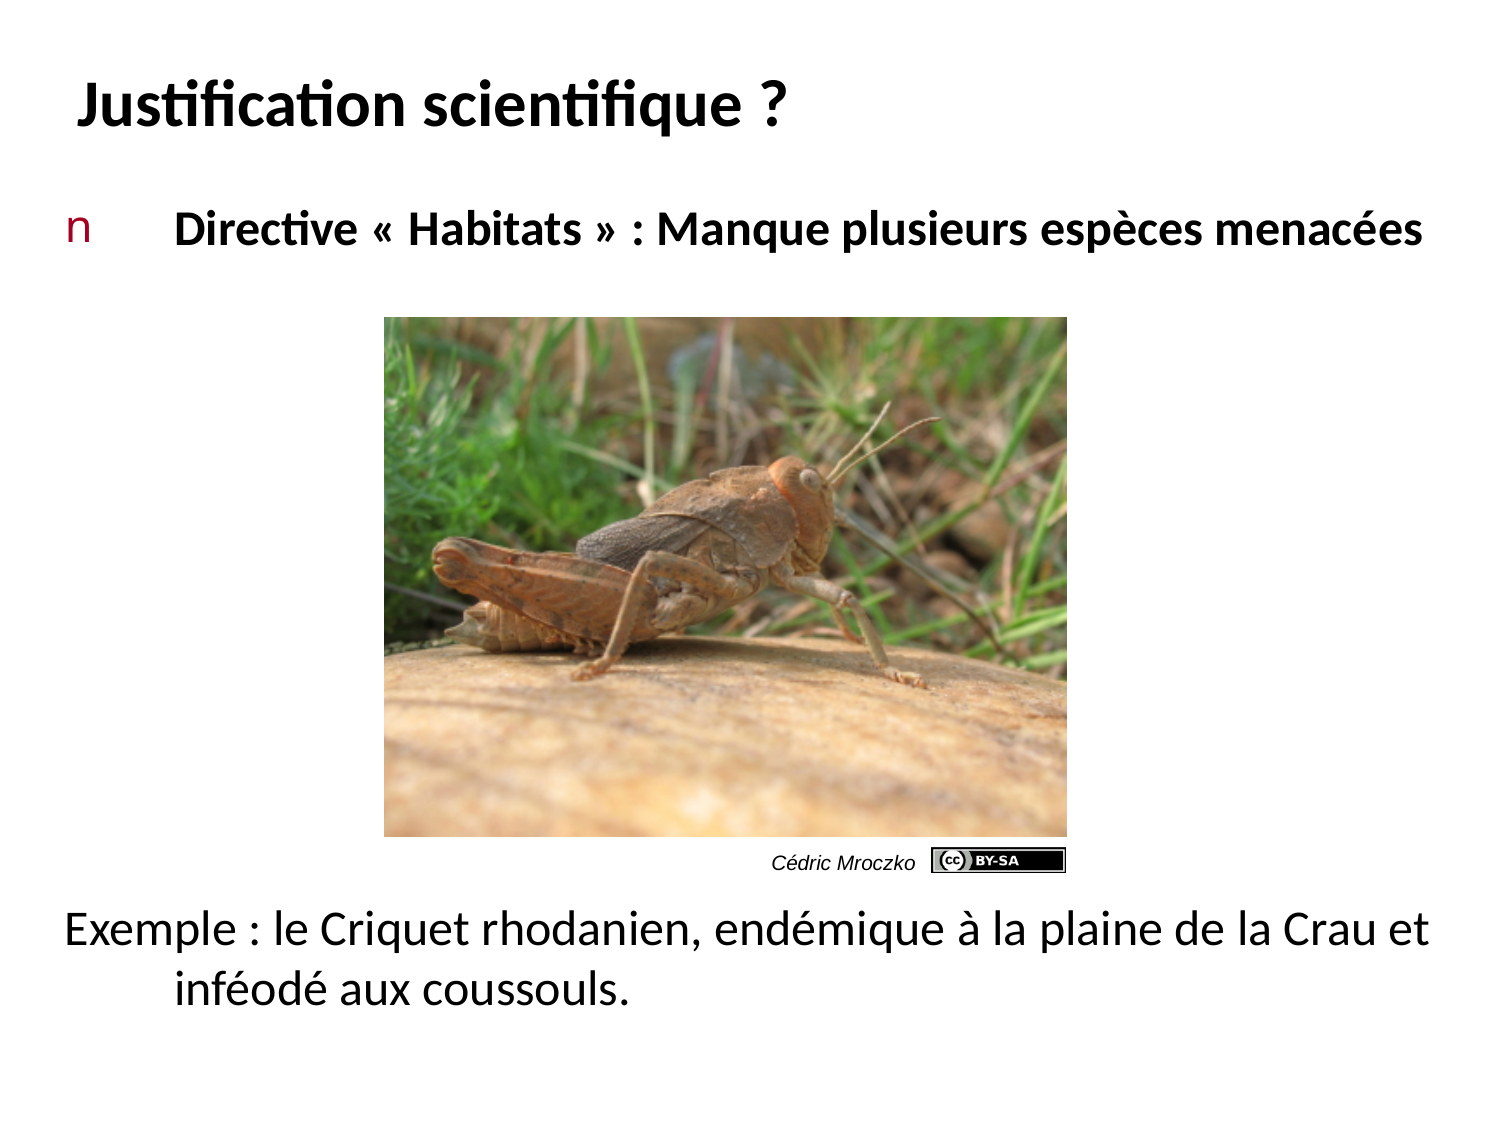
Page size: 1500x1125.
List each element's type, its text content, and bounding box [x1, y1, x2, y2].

text_box Cédric Mroczko [768, 847, 932, 877]
text_box Justification scientifique ? [63, 35, 1388, 148]
text_box Directive « Habitats » : Manque plusieurs espèces menacées Exemple : le Criquet rhodanien, endémique à la plaine de la Crau et inféodé aux coussouls. [50, 187, 1500, 1100]
picture [384, 317, 1067, 837]
picture [931, 847, 1066, 873]
